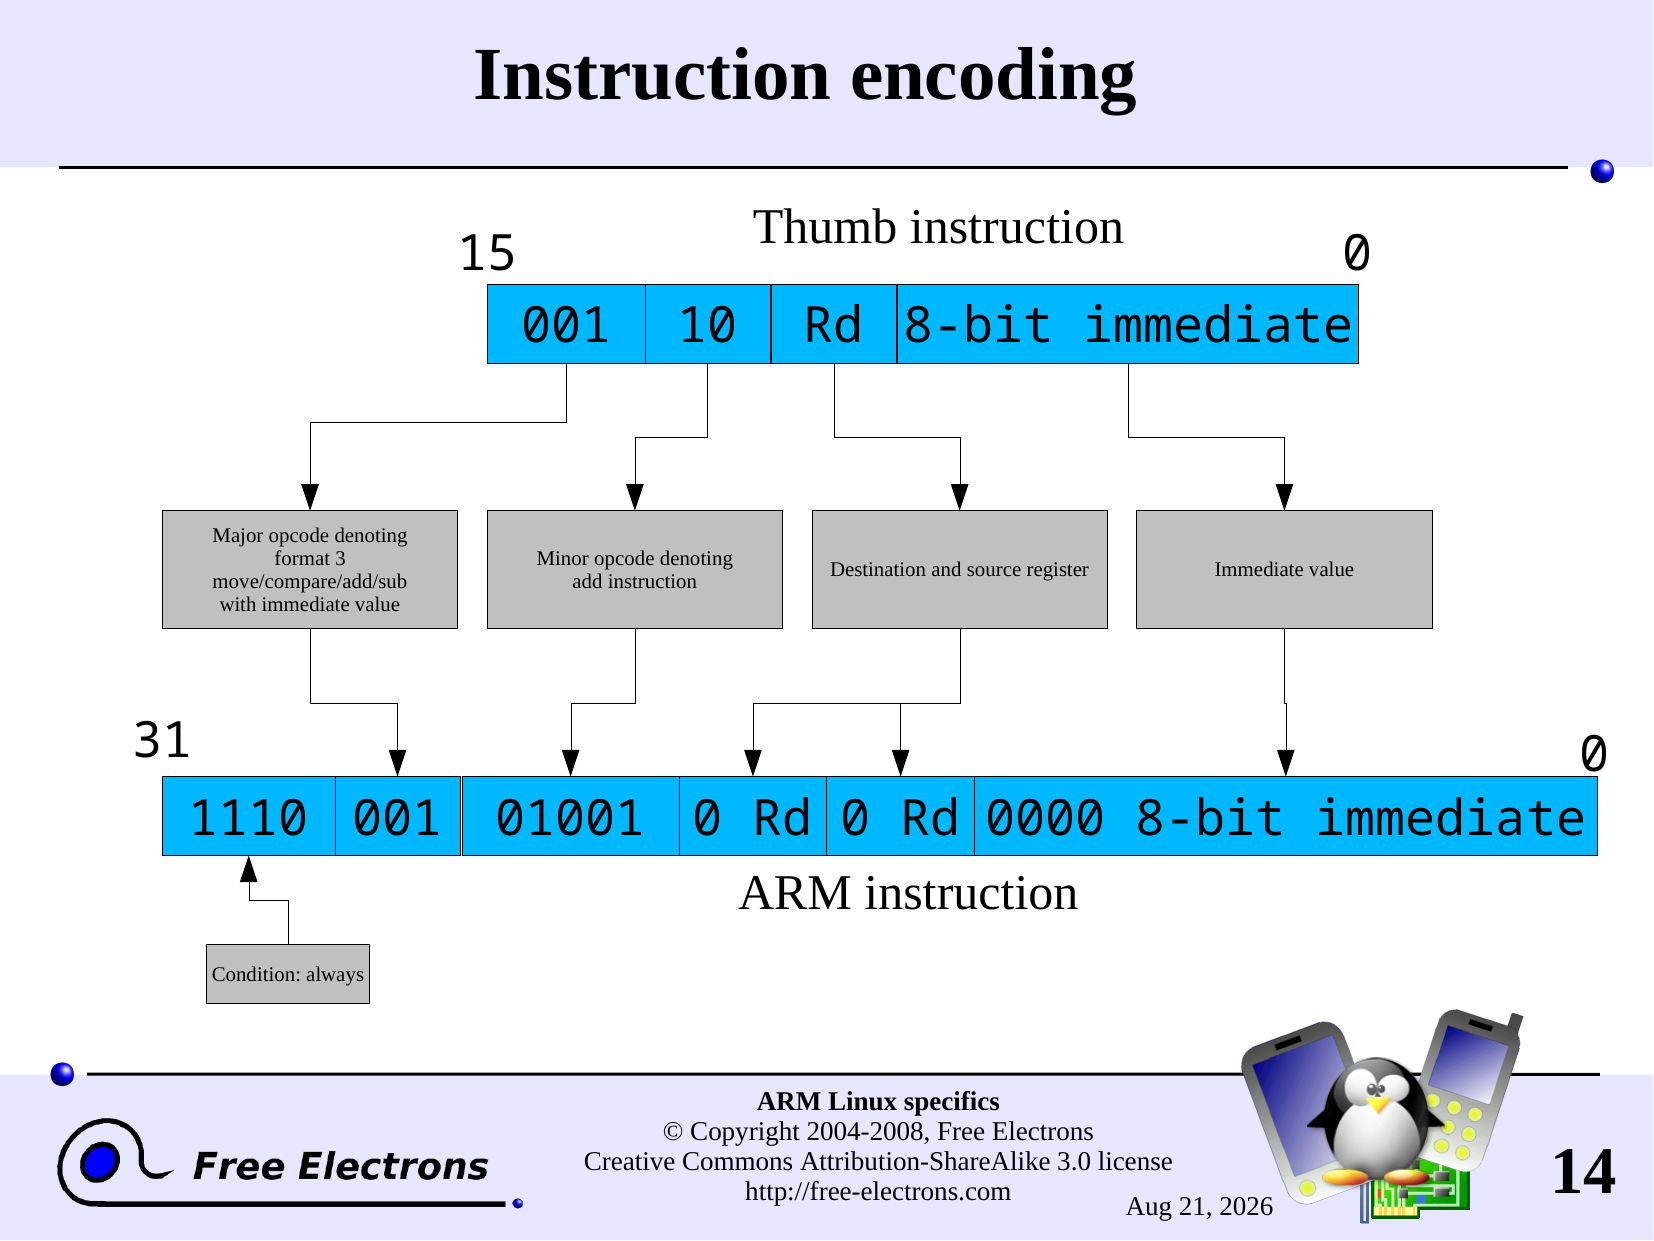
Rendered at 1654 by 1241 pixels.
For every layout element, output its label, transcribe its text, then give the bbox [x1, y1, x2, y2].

text_box 10 [645, 284, 771, 364]
text_box Destination and source register [812, 510, 1108, 629]
text_box Major opcode denoting format 3 move/compare/add/sub with immediate value [162, 510, 458, 629]
picture [1225, 983, 1538, 1241]
text_box 0 [1579, 717, 1610, 776]
text_box Condition: always [206, 944, 370, 1004]
text_box 0 Rd [826, 776, 975, 856]
text_box 15 [457, 216, 518, 275]
text_box ARM instruction [738, 865, 1123, 926]
text_box 0 Rd [680, 776, 826, 856]
title Instruction encoding [60, 18, 1551, 132]
text_box 01001 [462, 776, 680, 856]
text_box 001 [487, 284, 645, 364]
text_box 31 [132, 703, 193, 762]
text_box 001 [335, 776, 461, 856]
text_box Thumb instruction [752, 199, 1137, 260]
text_box 8-bit immediate [897, 284, 1359, 364]
picture [50, 1107, 527, 1216]
text_box Rd [771, 284, 897, 364]
text_box 0000 8-bit immediate [975, 776, 1598, 856]
text_box 0 [1342, 216, 1374, 275]
text_box Immediate value [1136, 510, 1433, 629]
text_box Minor opcode denoting add instruction [487, 510, 783, 629]
text_box 1110 [162, 776, 335, 856]
